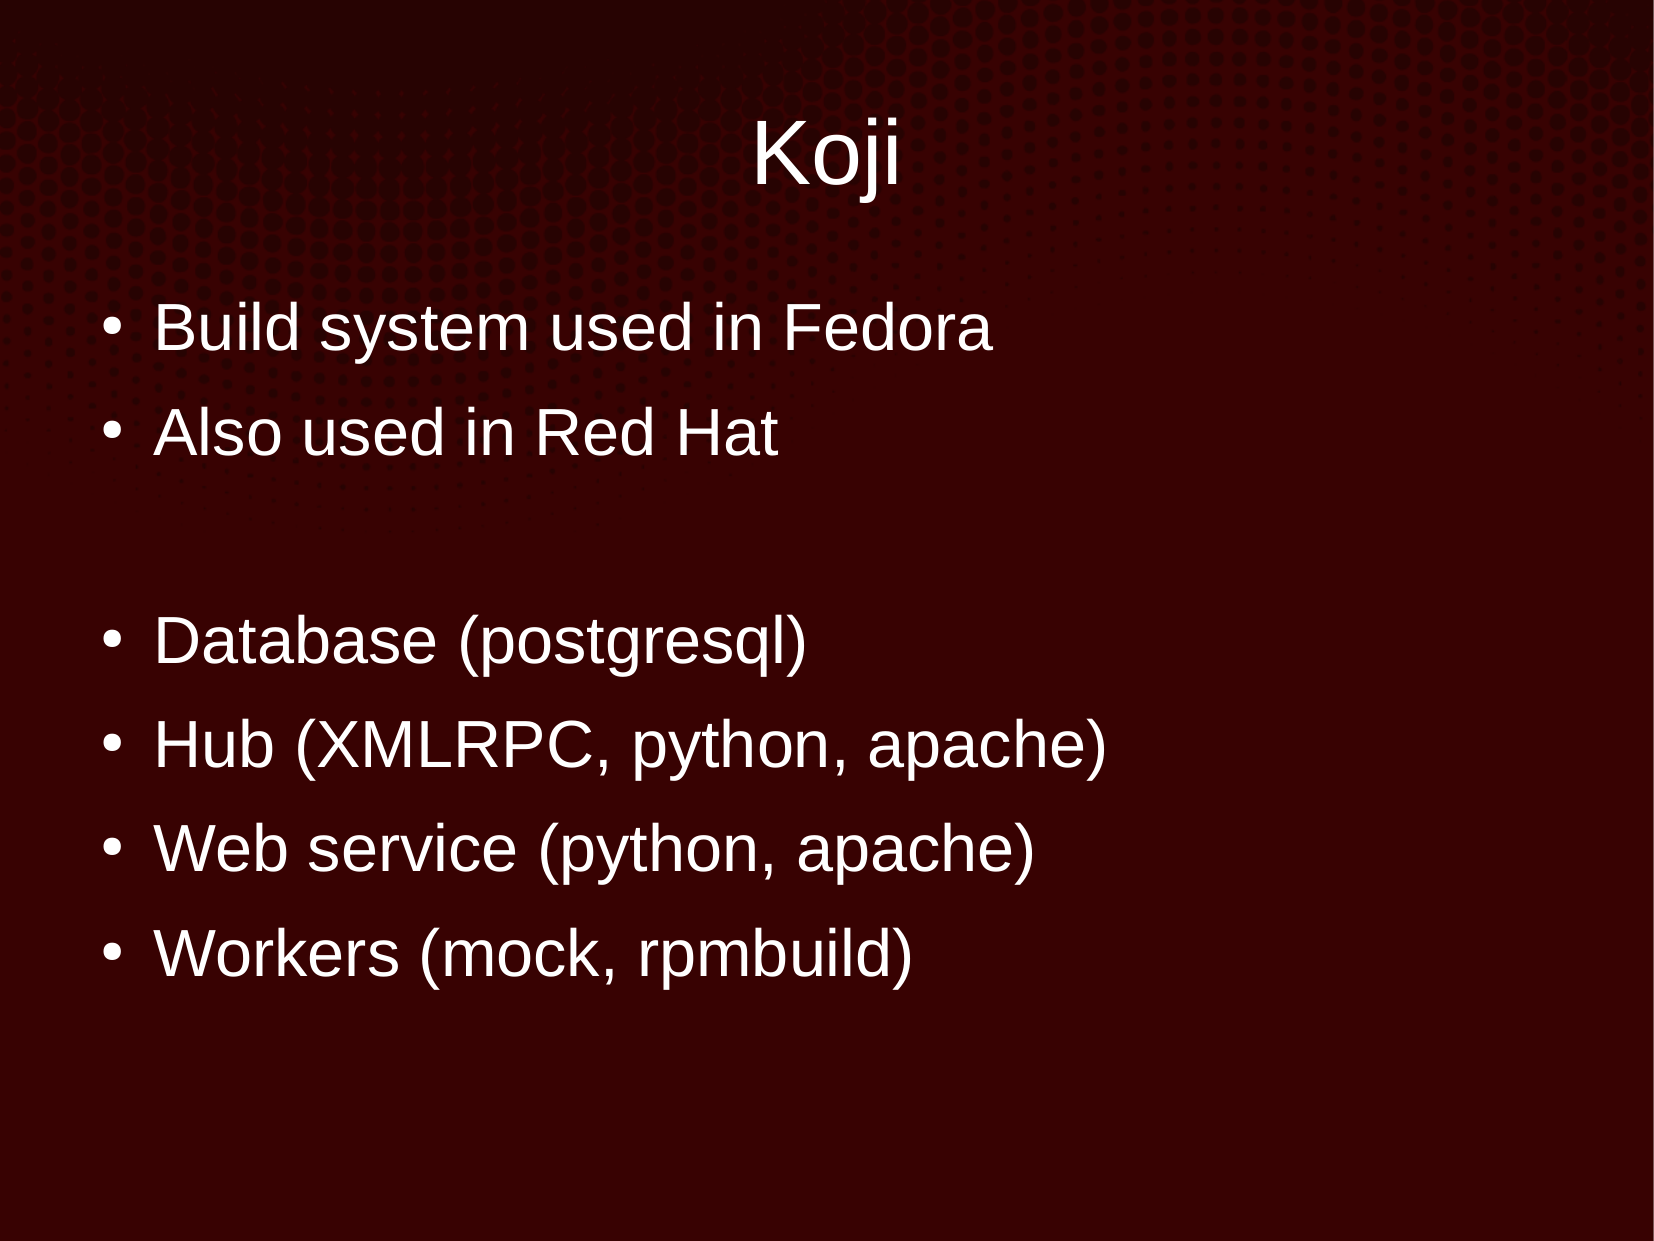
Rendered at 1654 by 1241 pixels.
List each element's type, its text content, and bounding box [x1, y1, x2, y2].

title Koji [82, 49, 1571, 257]
list Build system used in Fedora Also used in Red Hat Database (postgresql) Hub (XMLRPC, python, apache) Web service (python, apache) Workers (mock, rpmbuild) [82, 290, 1571, 1109]
picture [0, 0, 1654, 1241]
